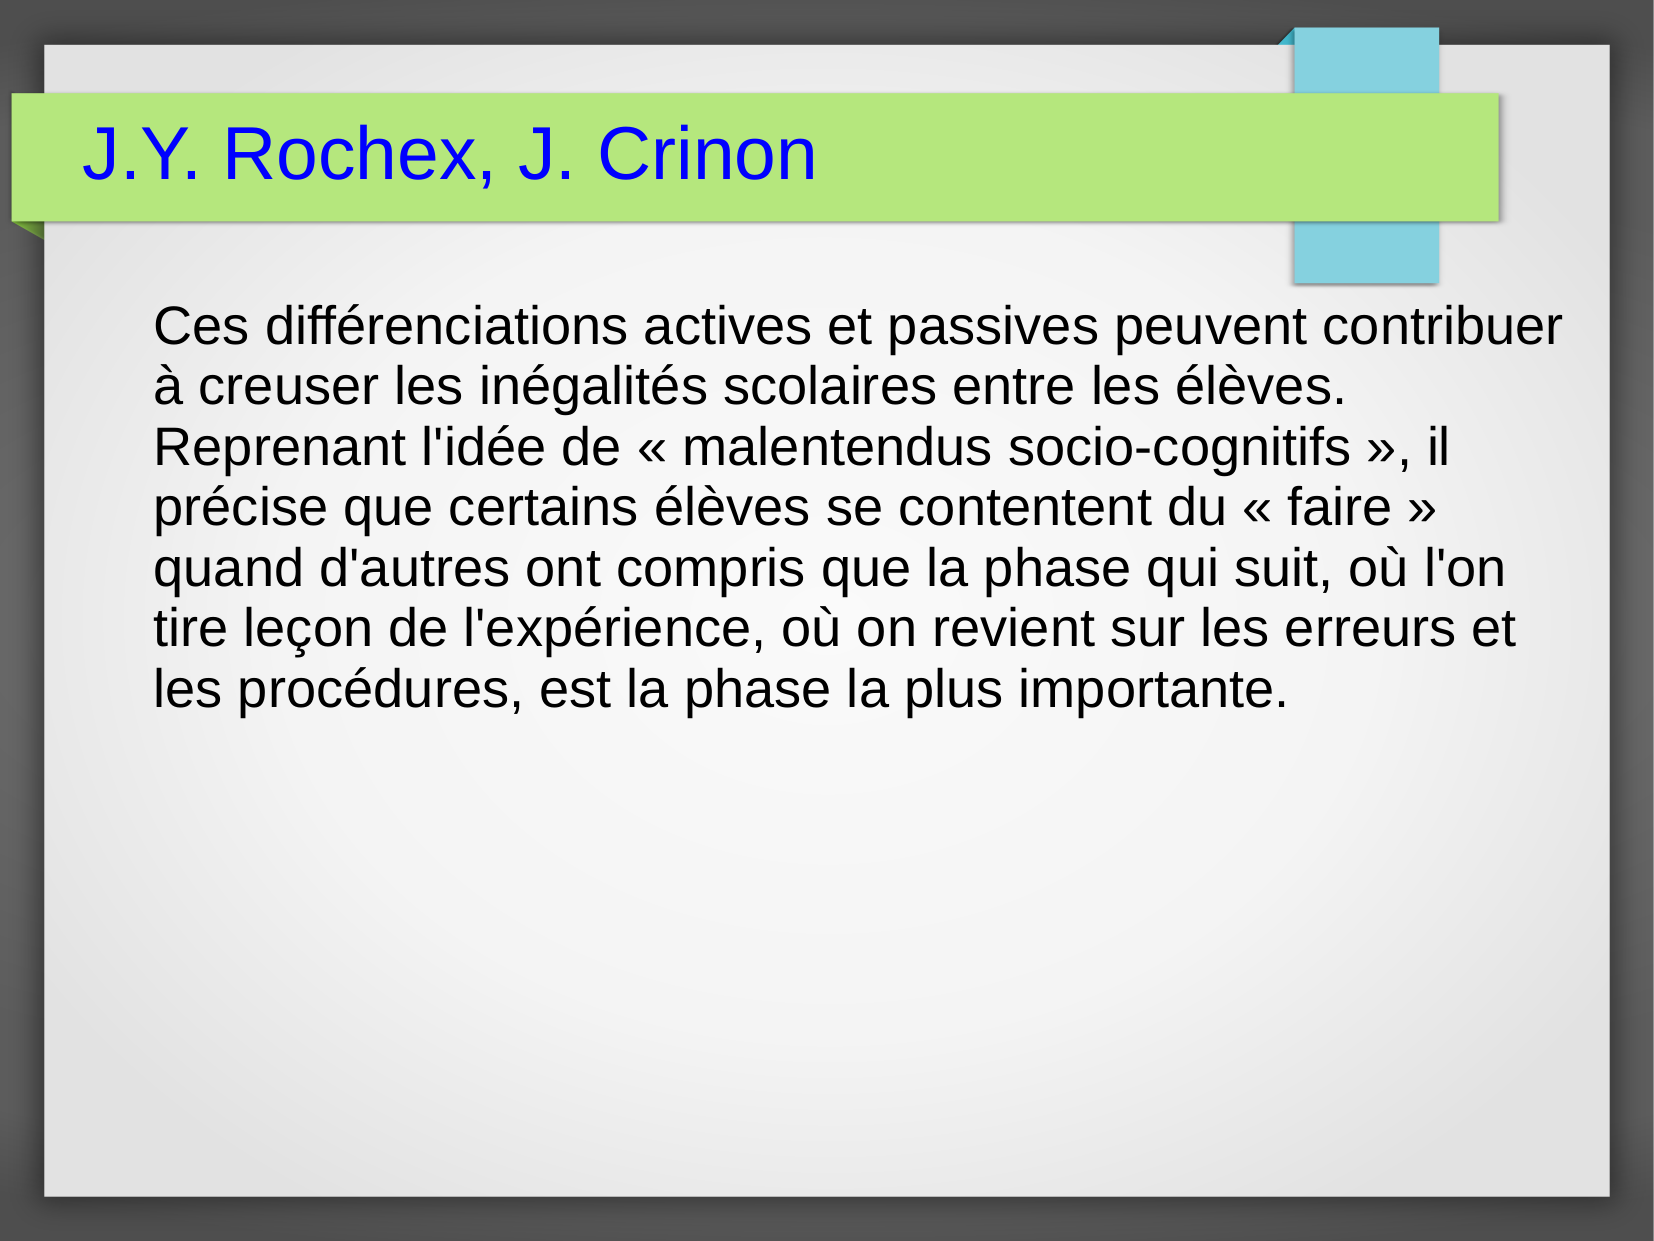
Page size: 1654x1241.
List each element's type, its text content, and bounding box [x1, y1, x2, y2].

title J.Y. Rochex, J. Crinon [82, 94, 1264, 213]
picture [0, 0, 1654, 1241]
list Ces différenciations actives et passives peuvent contribuer à creuser les inégalités scolaires entre les élèves. Reprenant l'idée de « malentendus socio-cognitifs », il précise que certains élèves se contentent du « faire » quand d'autres ont compris que la phase qui suit, où l'on tire leçon de l'expérience, où on revient sur les erreurs et les procédures, est la phase la plus importante. [82, 295, 1571, 1015]
